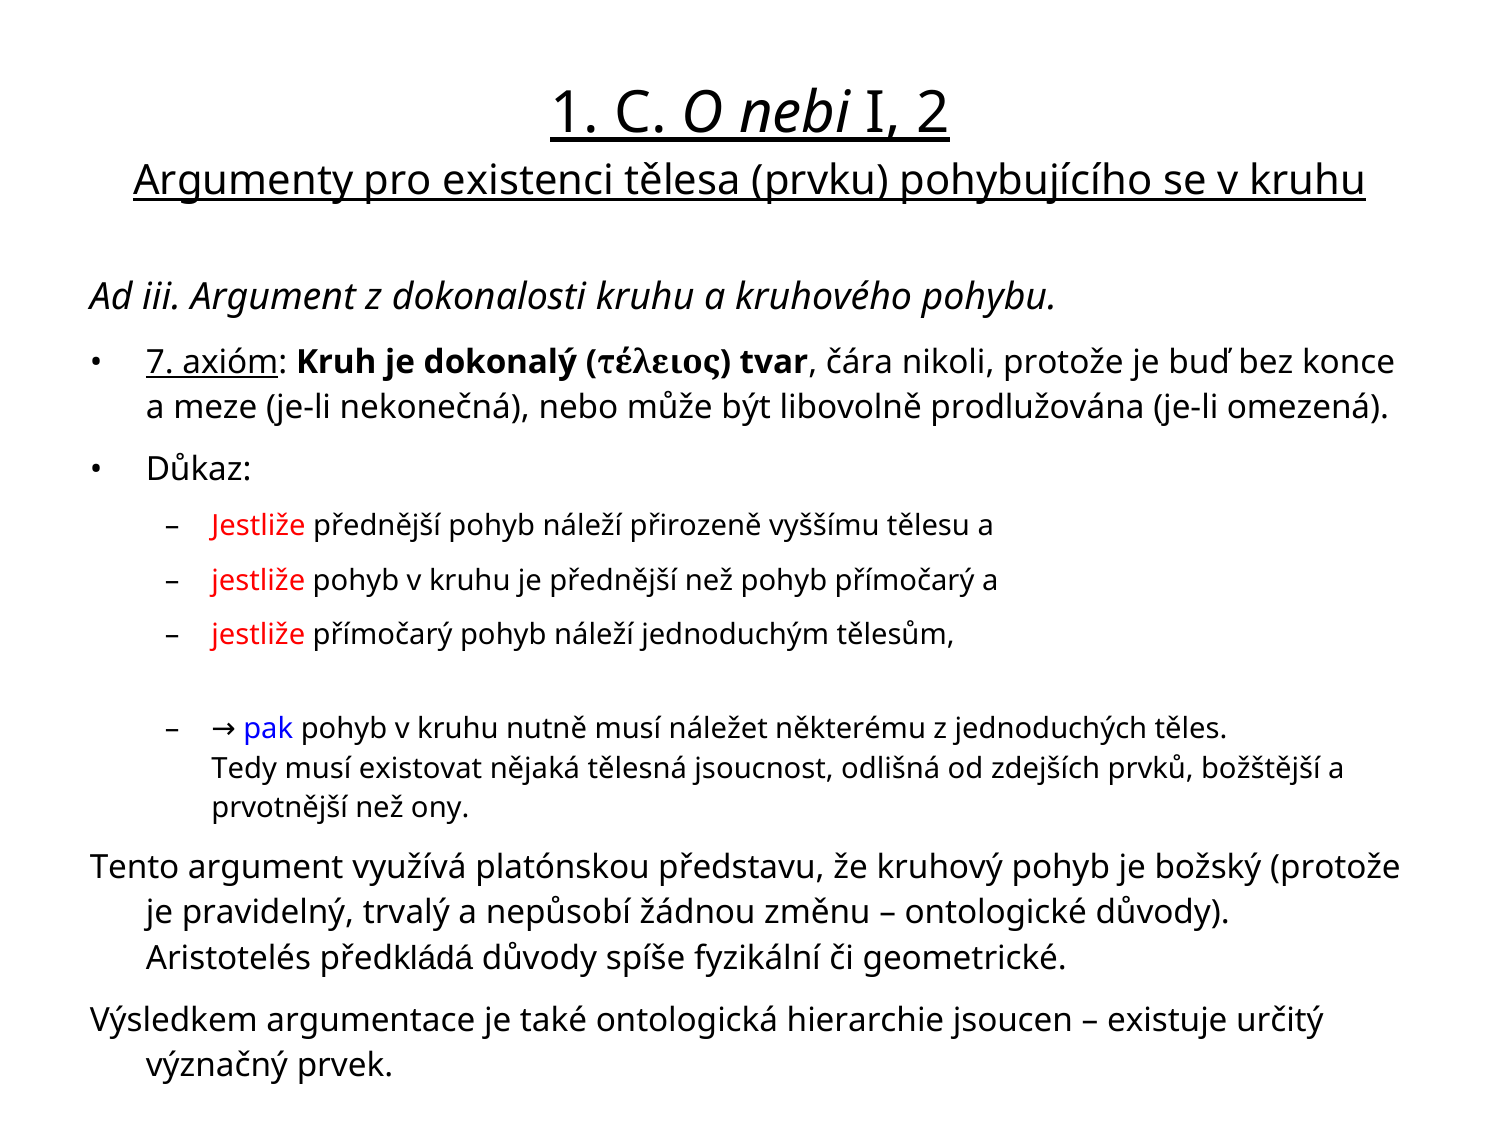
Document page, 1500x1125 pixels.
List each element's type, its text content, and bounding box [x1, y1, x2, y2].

title 1. C. O nebi I, 2 Argumenty pro existenci tělesa (prvku) pohybujícího se v kruhu [75, 45, 1426, 233]
list Ad iii. Argument z dokonalosti kruhu a kruhového pohybu. 7. axióm: Kruh je dokonalý (τέλειος) tvar, čára nikoli, protože je buď bez konce a meze (je-li nekonečná), nebo může být libovolně prodlužována (je-li omezená). Důkaz: Jestliže přednější pohyb náleží přirozeně vyššímu tělesu a jestliže pohyb v kruhu je přednější než pohyb přímočarý a jestliže přímočarý pohyb náleží jednoduchým tělesům, → pak pohyb v kruhu nutně musí náležet některému z jednoduchých těles. Tedy musí existovat nějaká tělesná jsoucnost, odlišná od zdejších prvků, božštější a prvotnější než ony. Tento argument využívá platónskou představu, že kruhový pohyb je božský (protože je pravidelný, trvalý a nepůsobí žádnou změnu – ontologické důvody). Aristotelés předkládá důvody spíše fyzikální či geometrické. Výsledkem argumentace je také ontologická hierarchie jsoucen – existuje určitý význačný prvek. [75, 262, 1426, 1085]
